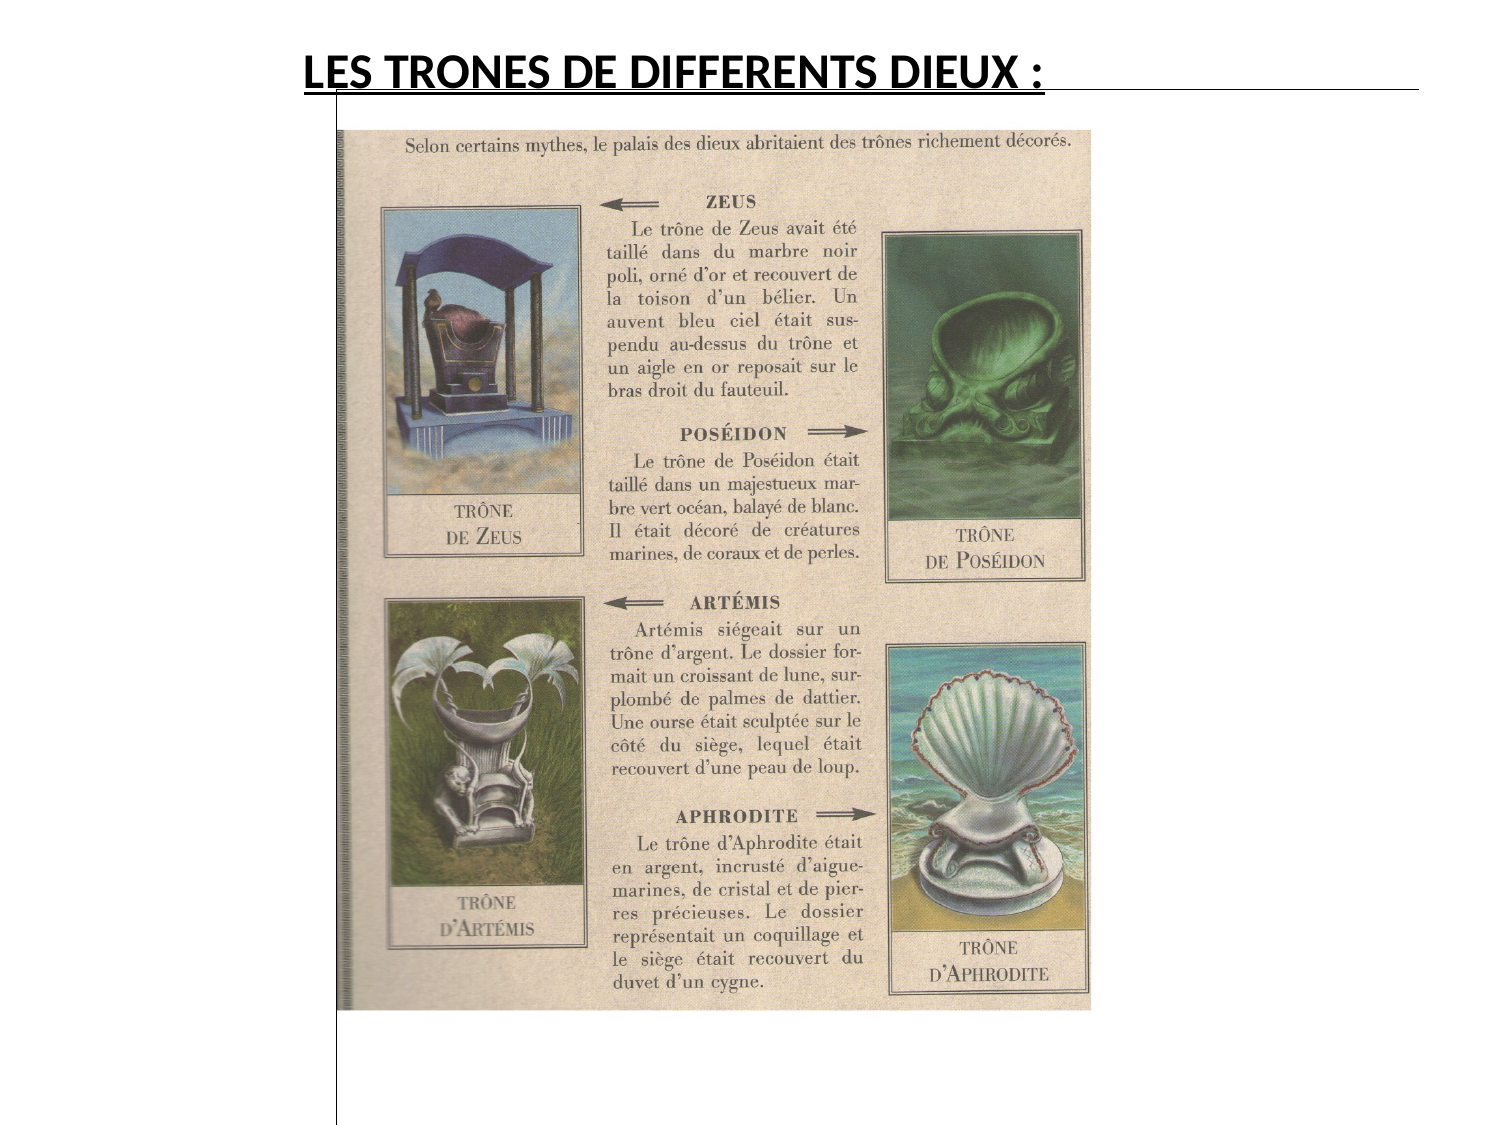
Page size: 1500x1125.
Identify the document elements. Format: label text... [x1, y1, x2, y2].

picture [336, 89, 1419, 1125]
text_box LES TRONES DE DIFFERENTS DIEUX : [289, 30, 1211, 106]
